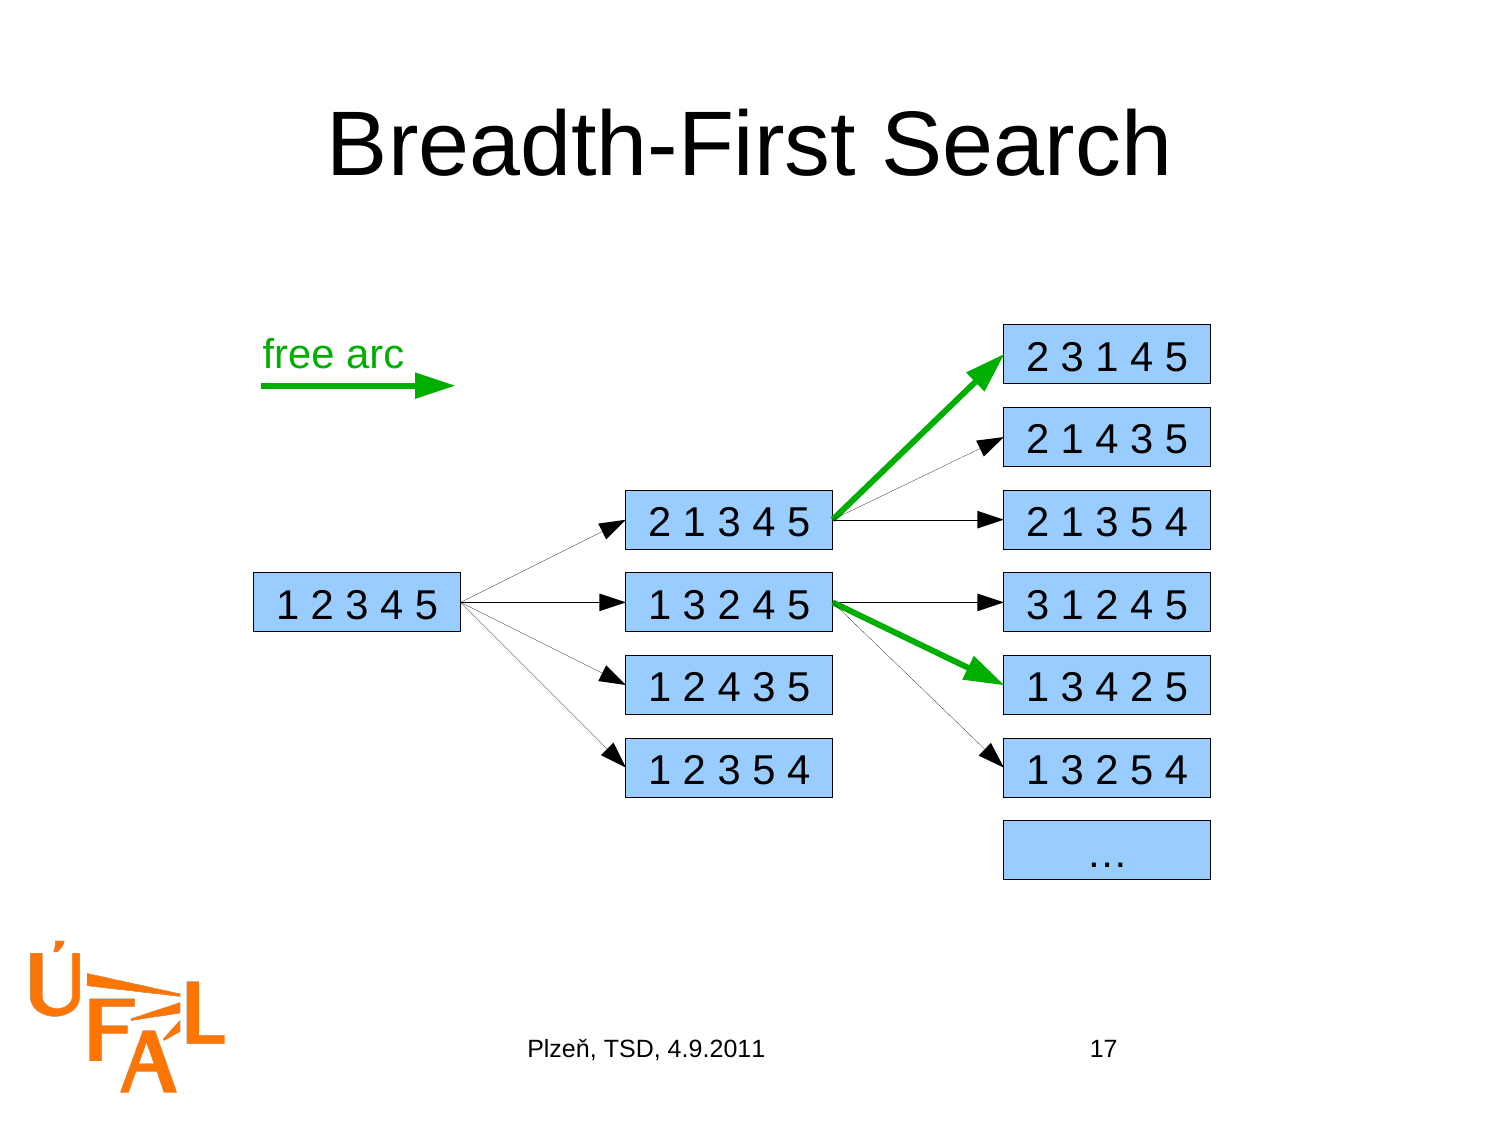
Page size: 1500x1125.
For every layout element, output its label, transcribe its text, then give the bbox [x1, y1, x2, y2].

text_box 1 2 4 3 5 [625, 655, 833, 715]
title Breadth-First Search [75, 14, 1426, 263]
text_box 1 2 3 4 5 [253, 572, 461, 632]
text_box 1 3 2 4 5 [625, 572, 833, 632]
text_box 2 1 3 4 5 [625, 490, 833, 550]
text_box … [1003, 820, 1211, 880]
text_box 1 3 4 2 5 [1003, 655, 1211, 715]
text_box 3 1 2 4 5 [1003, 572, 1211, 632]
picture [29, 940, 225, 1093]
text_box 1 2 3 5 4 [625, 738, 833, 798]
text_box 1 3 2 5 4 [1003, 738, 1211, 798]
text_box 2 3 1 4 5 [1003, 324, 1211, 384]
text_box 2 1 3 5 4 [1003, 490, 1211, 550]
text_box 2 1 4 3 5 [1003, 407, 1211, 467]
text_box free arc [248, 319, 426, 384]
